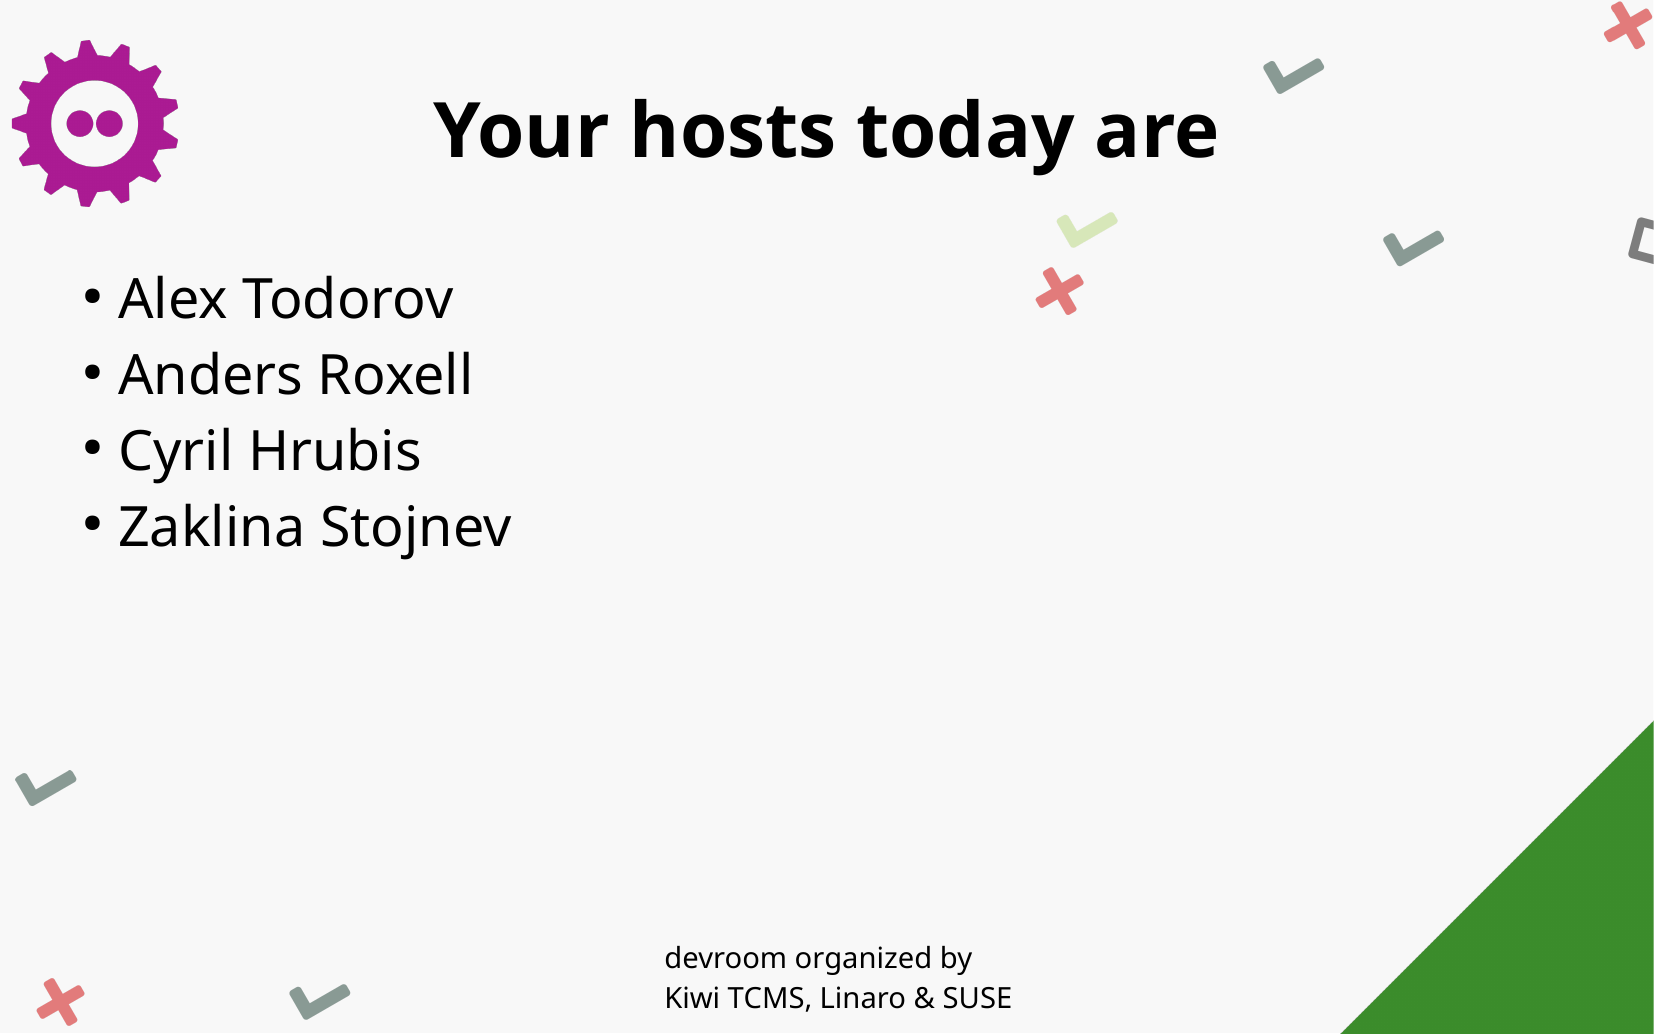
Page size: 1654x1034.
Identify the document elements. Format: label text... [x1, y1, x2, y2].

picture [1035, 0, 1654, 315]
picture [15, 770, 359, 1034]
subtitle Alex Todorov Anders Roxell Cyril Hrubis Zaklina Stojnev [82, 259, 1571, 859]
picture [1340, 716, 1654, 1034]
picture [11, 40, 178, 207]
title Your hosts today are [82, 41, 1571, 214]
